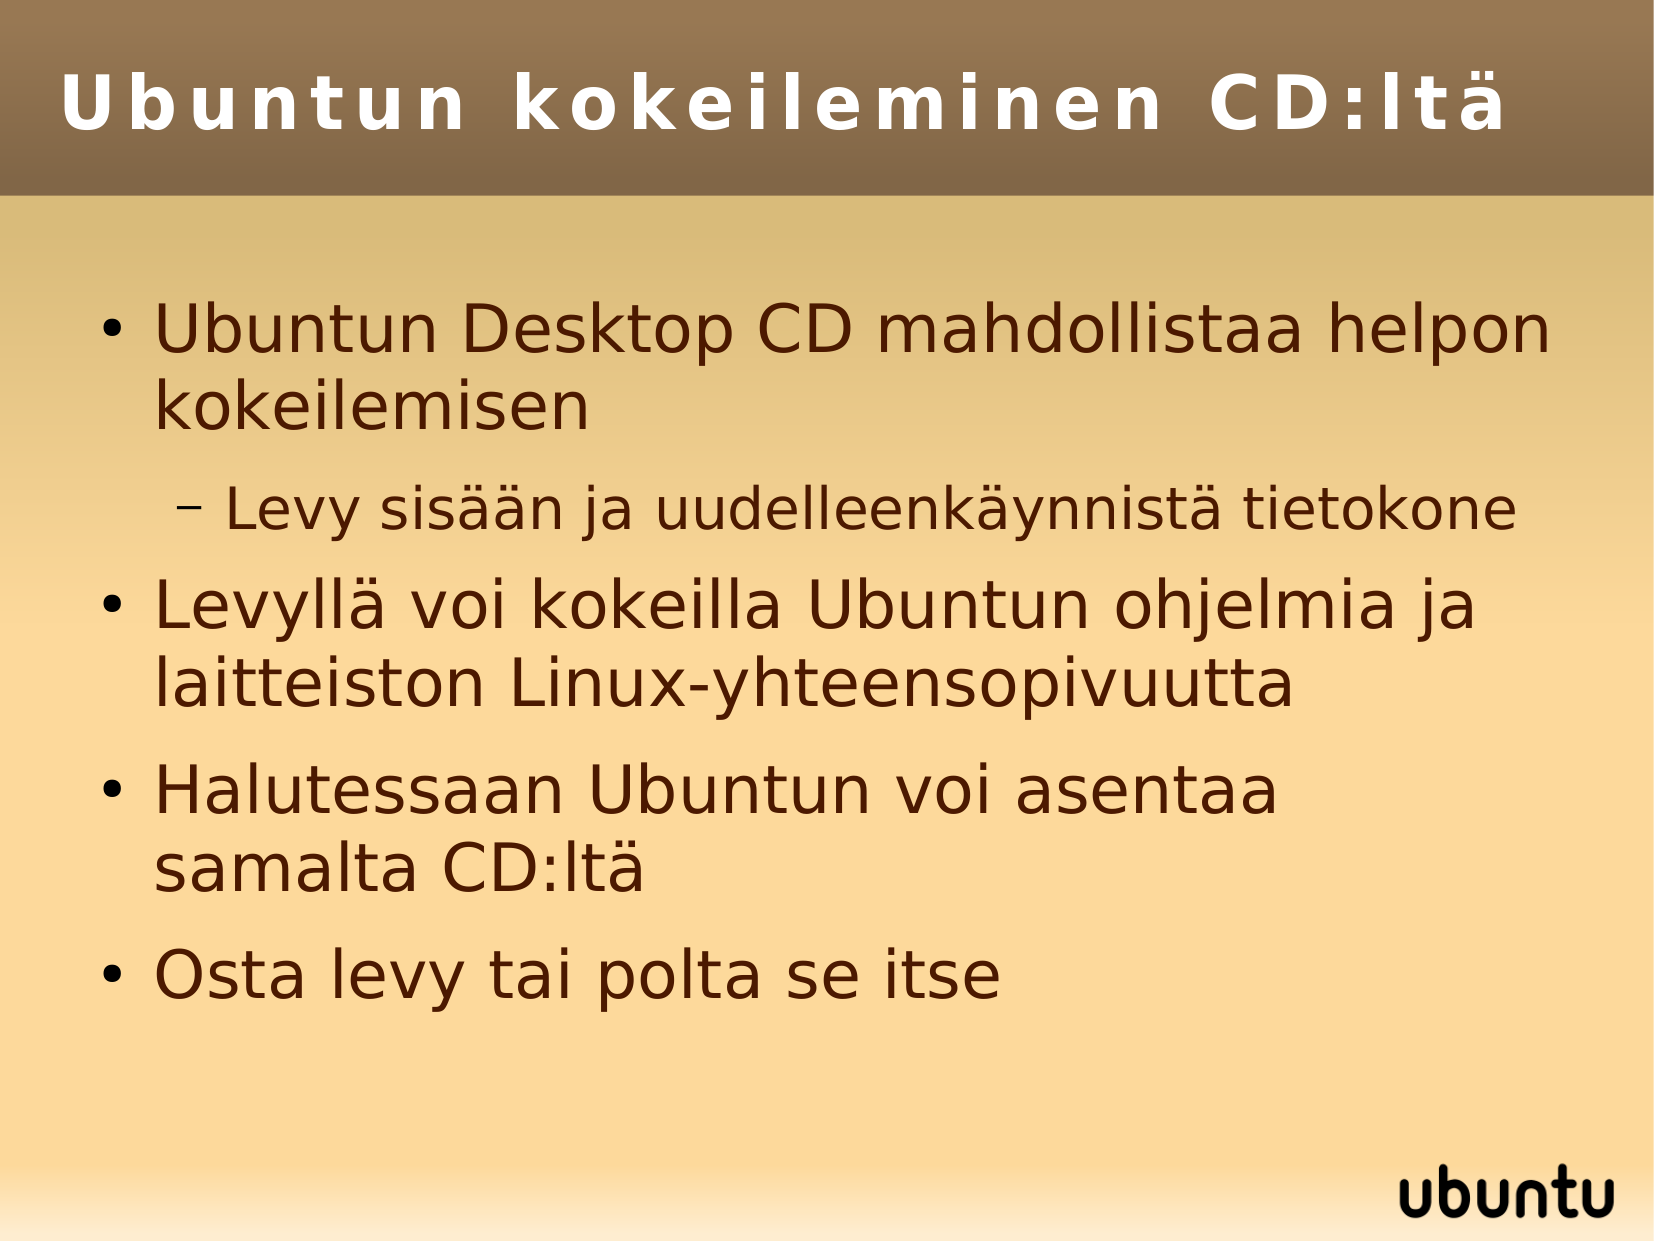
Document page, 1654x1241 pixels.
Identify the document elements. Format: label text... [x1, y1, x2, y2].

picture [0, 0, 1654, 1241]
list Ubuntun Desktop CD mahdollistaa helpon kokeilemisen Levy sisään ja uudelleenkäynnistä tietokone Levyllä voi kokeilla Ubuntun ohjelmia ja laitteiston Linux-yhteensopivuutta Halutessaan Ubuntun voi asentaa samalta CD:ltä Osta levy tai polta se itse [82, 290, 1571, 1109]
title Ubuntun kokeileminen CD:ltä [59, 29, 1595, 178]
